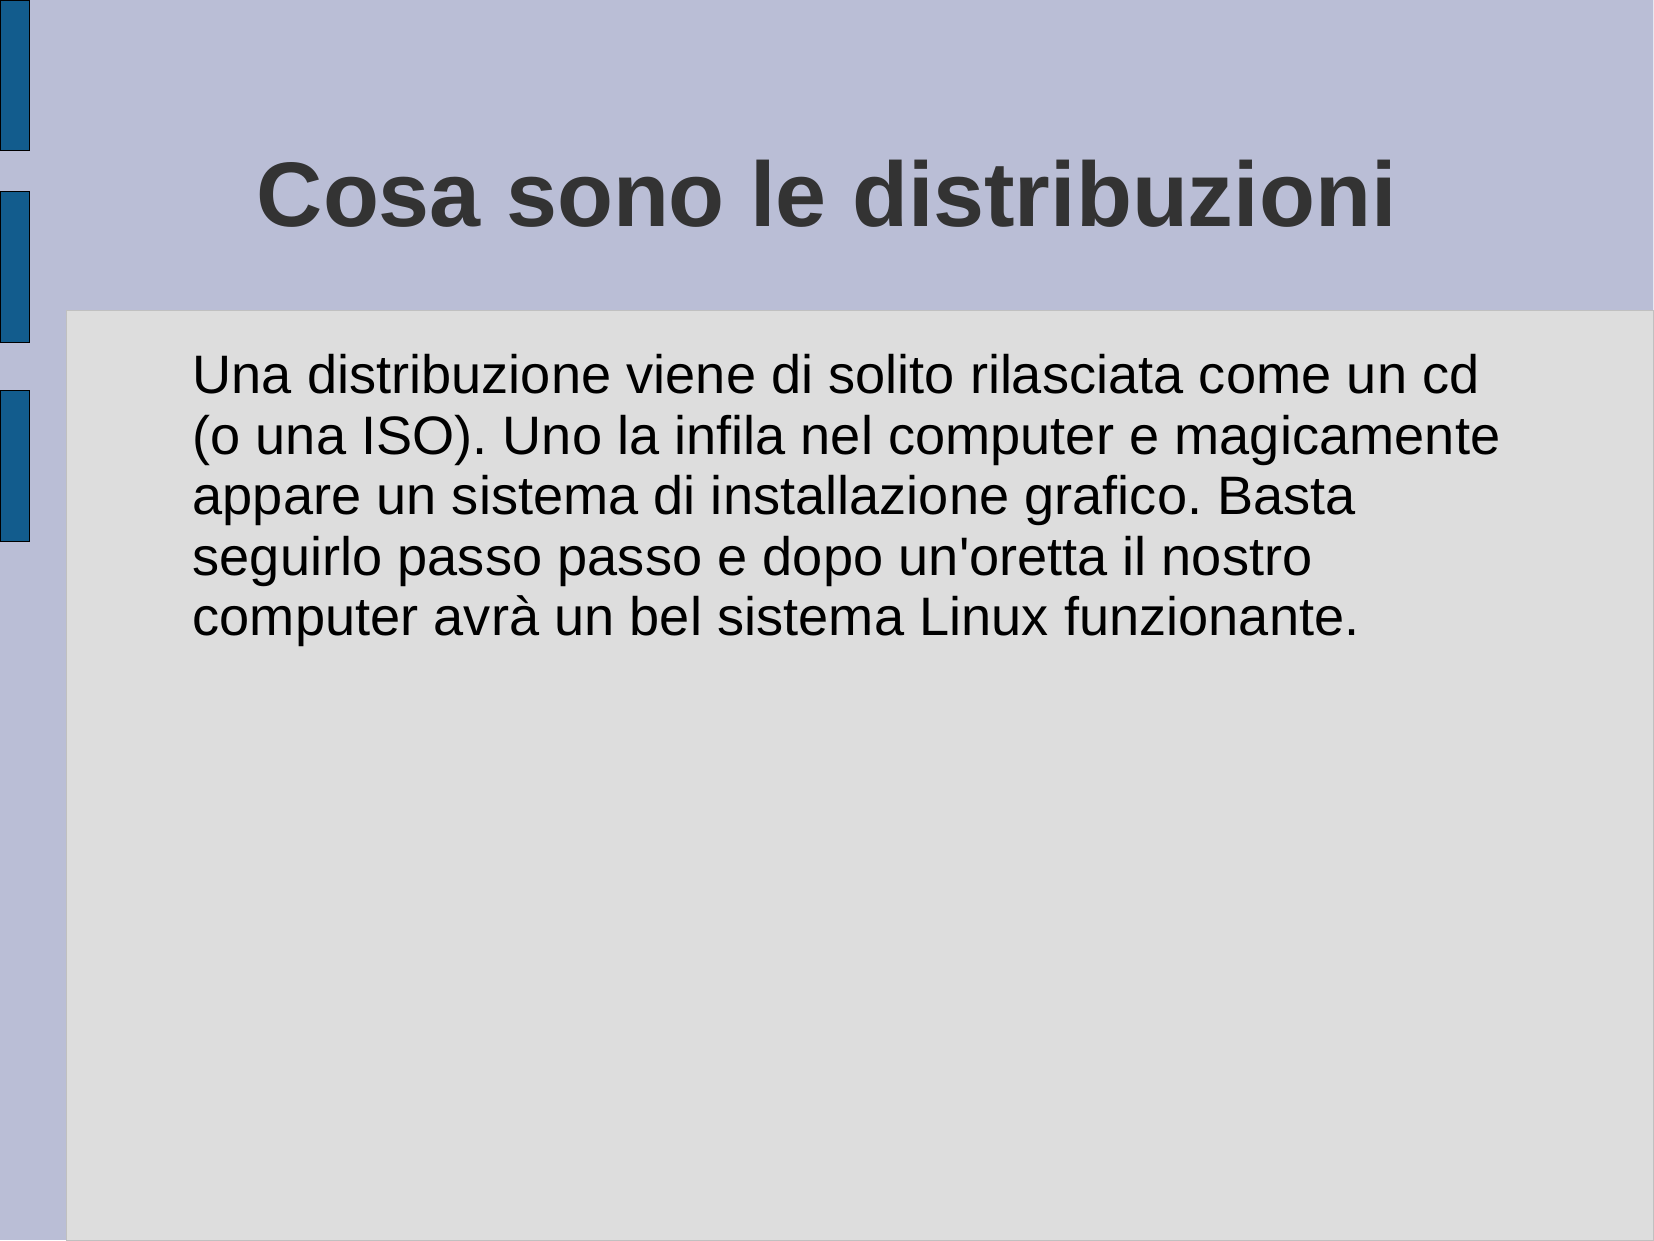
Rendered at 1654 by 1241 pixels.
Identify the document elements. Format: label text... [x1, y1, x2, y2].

list Una distribuzione viene di solito rilasciata come un cd (o una ISO). Uno la infila nel computer e magicamente appare un sistema di installazione grafico. Basta seguirlo passo passo e dopo un'oretta il nostro computer avrà un bel sistema Linux funzionante. [121, 344, 1534, 1164]
title Cosa sono le distribuzioni [121, 91, 1534, 299]
